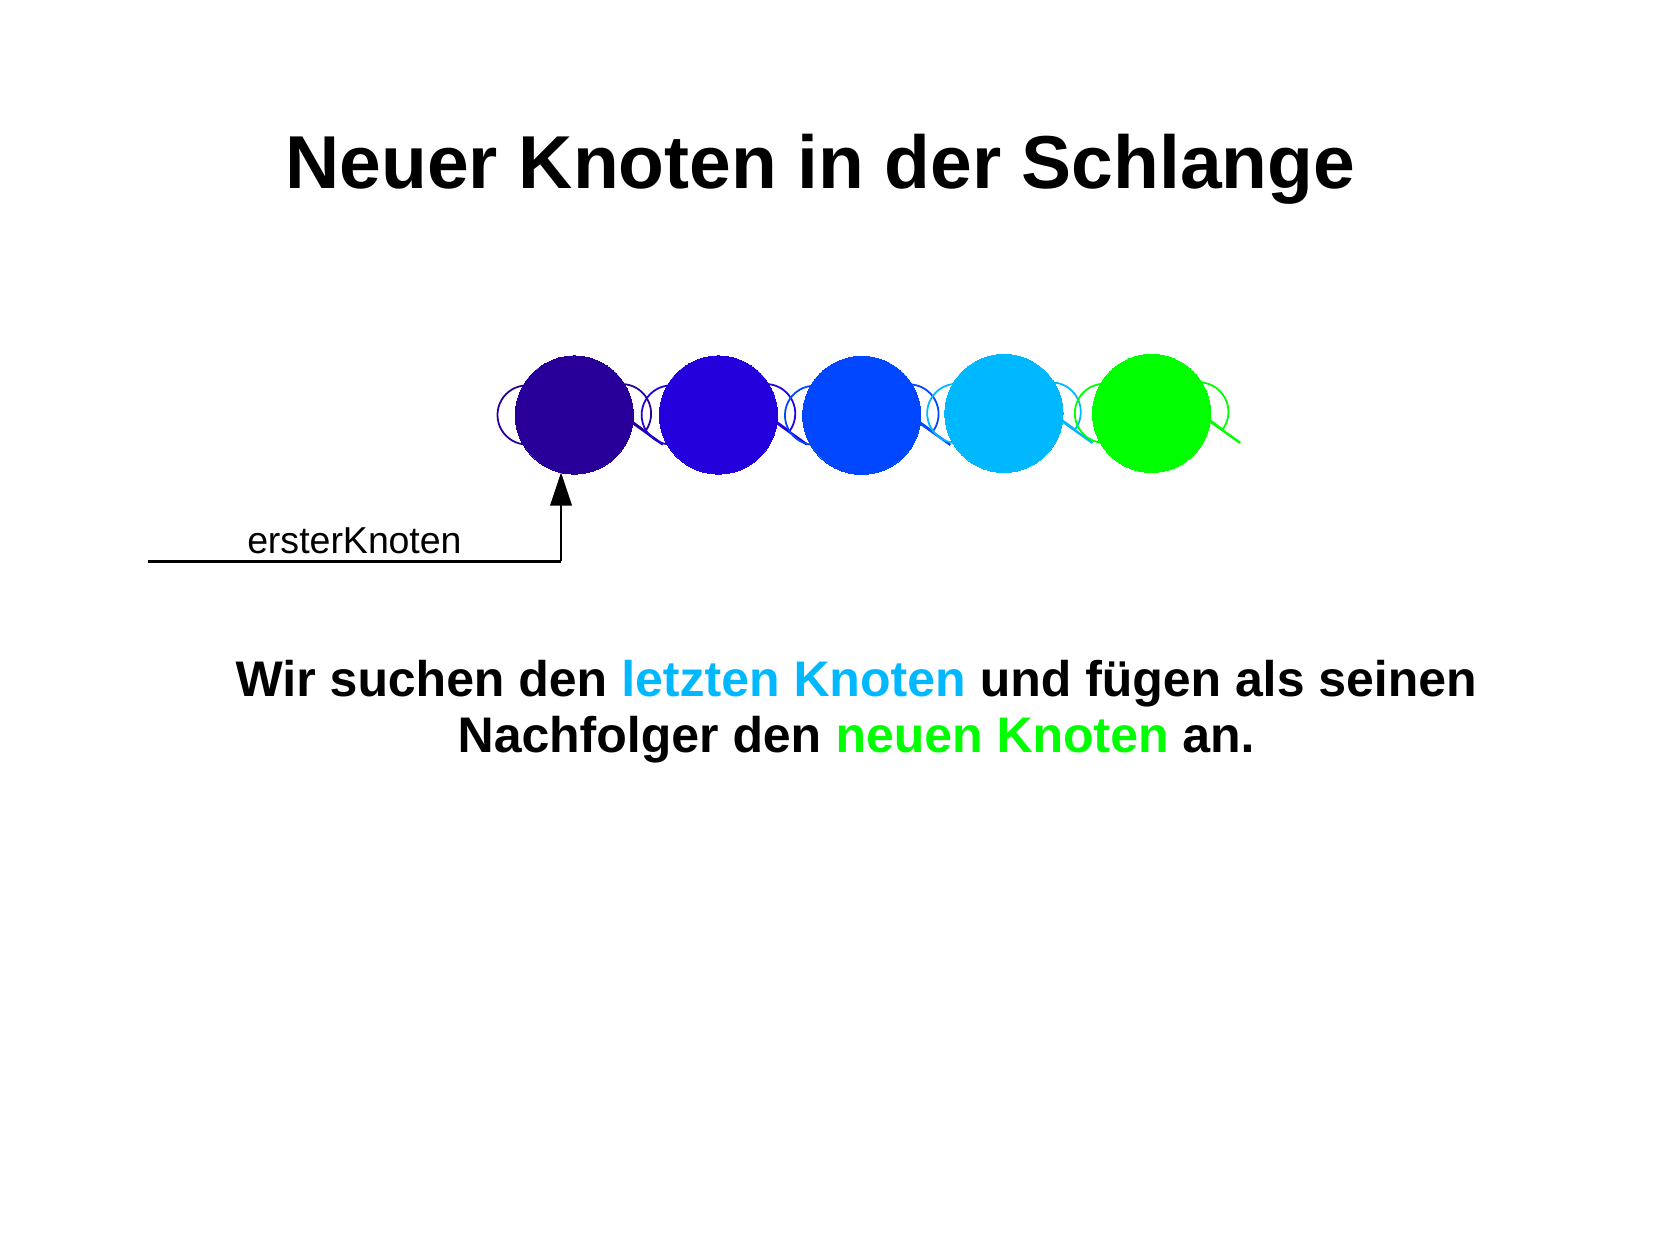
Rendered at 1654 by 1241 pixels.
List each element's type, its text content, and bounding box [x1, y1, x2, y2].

text_box [497, 354, 1229, 475]
text_box Wir suchen den letzten Knoten und fügen als seinen Nachfolger den neuen Knoten an. [88, 643, 1625, 773]
title Neuer Knoten in der Schlange [76, 118, 1565, 207]
